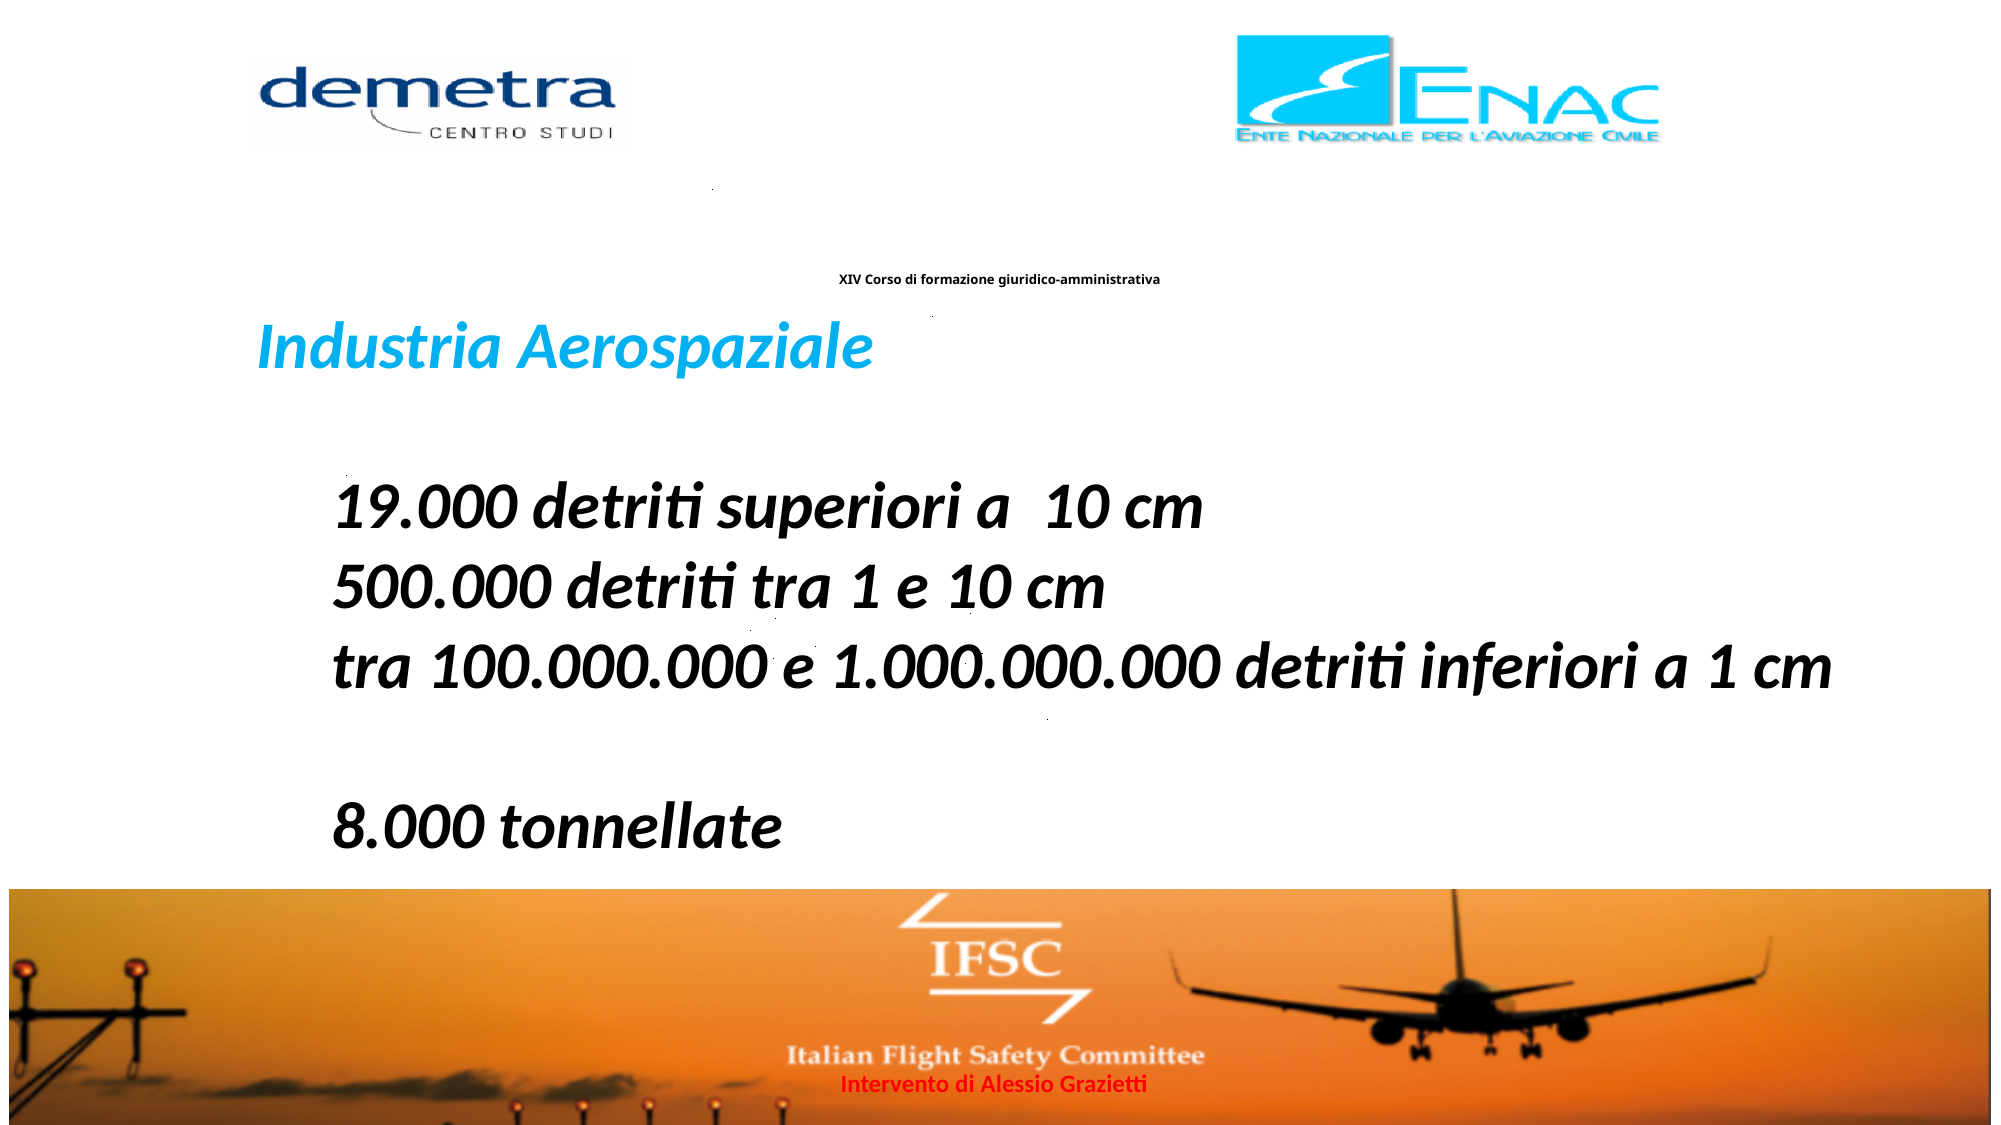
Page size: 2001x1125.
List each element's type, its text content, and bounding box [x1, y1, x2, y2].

text_box Industria Aerospaziale 19.000 detriti superiori a 10 cm 500.000 detriti tra 1 e 10 cm tra 100.000.000 e 1.000.000.000 detriti inferiori a 1 cm 8.000 tonnellate [241, 294, 1945, 876]
picture [210, 6, 1790, 183]
title XIV Corso di formazione giuridico-amministrativa [249, 256, 1750, 294]
subtitle Intervento di Alessio Grazietti [249, 1063, 1750, 1113]
picture [9, 889, 1991, 1125]
